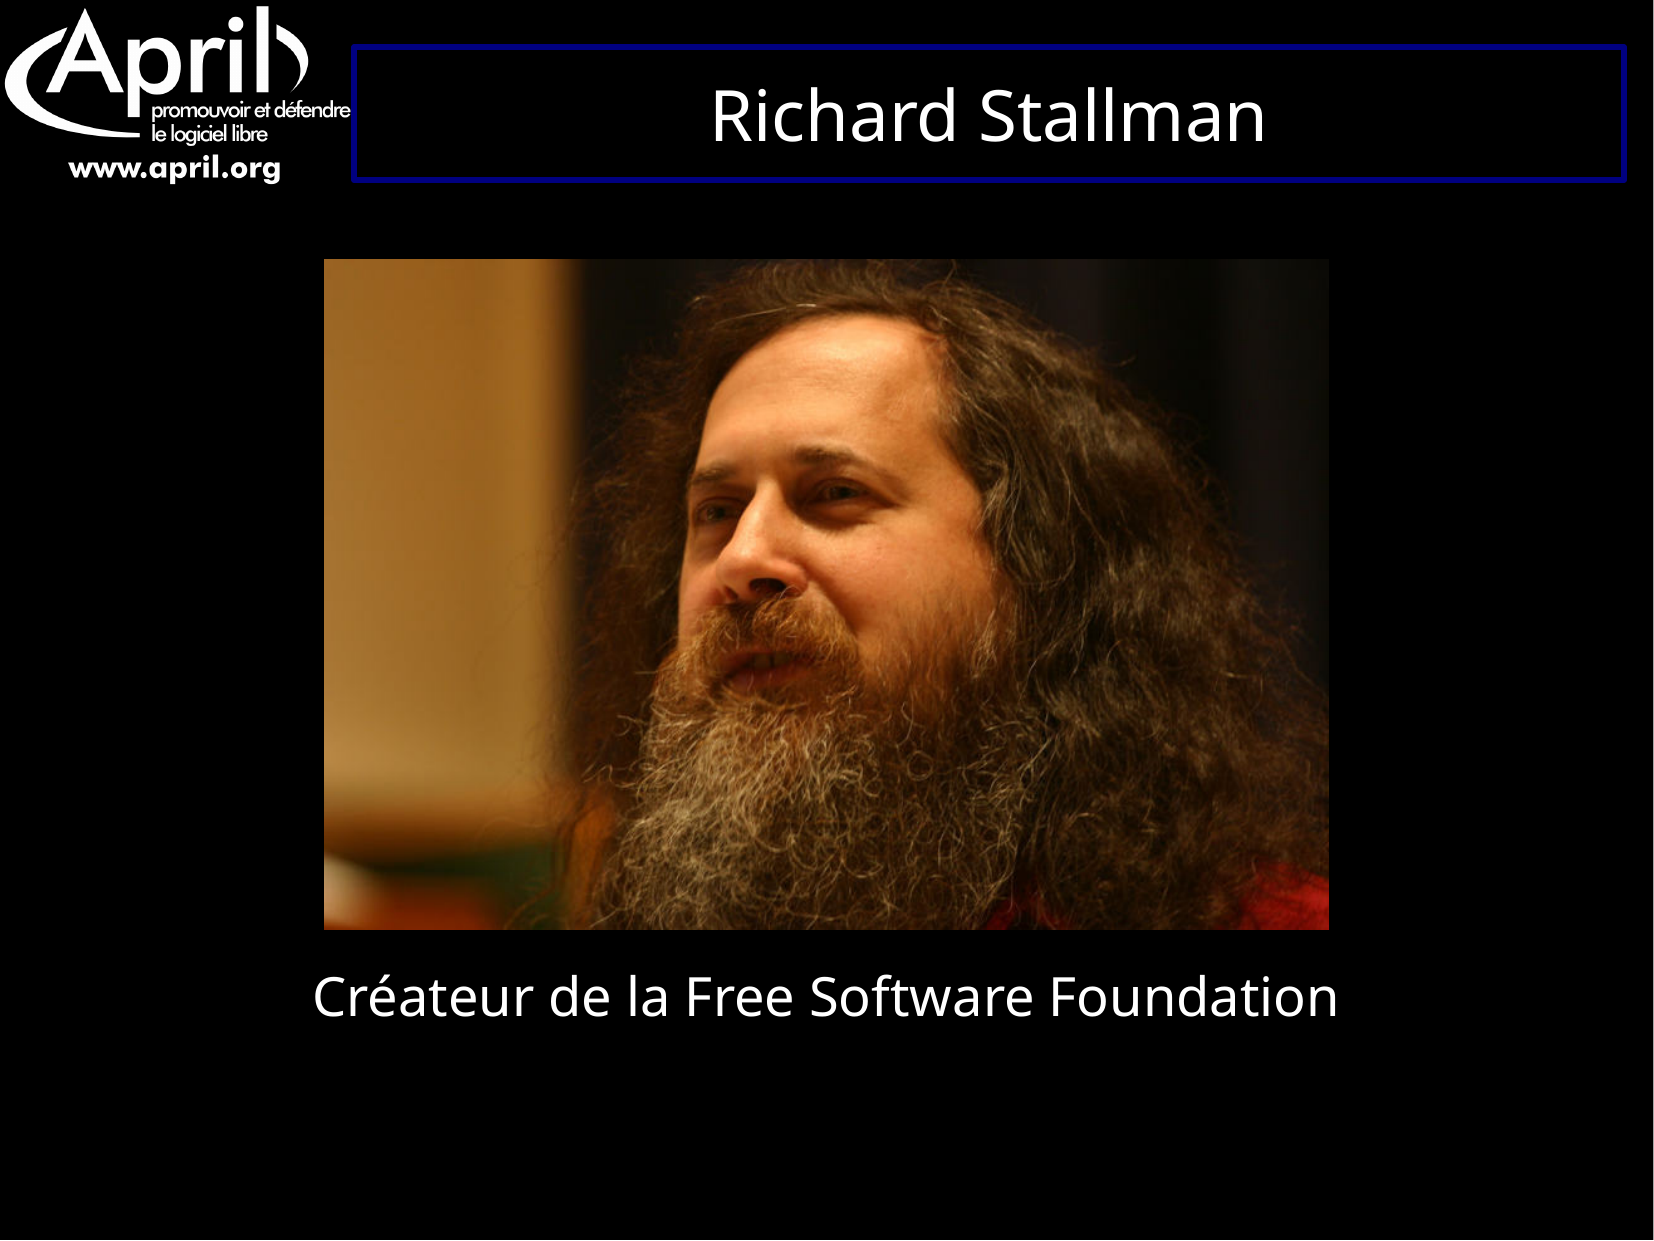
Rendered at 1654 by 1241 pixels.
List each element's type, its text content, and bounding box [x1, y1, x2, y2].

picture [324, 259, 1329, 930]
text_box Créateur de la Free Software Foundation [191, 950, 1462, 1029]
title Richard Stallman [354, 47, 1625, 181]
picture [0, 0, 355, 200]
